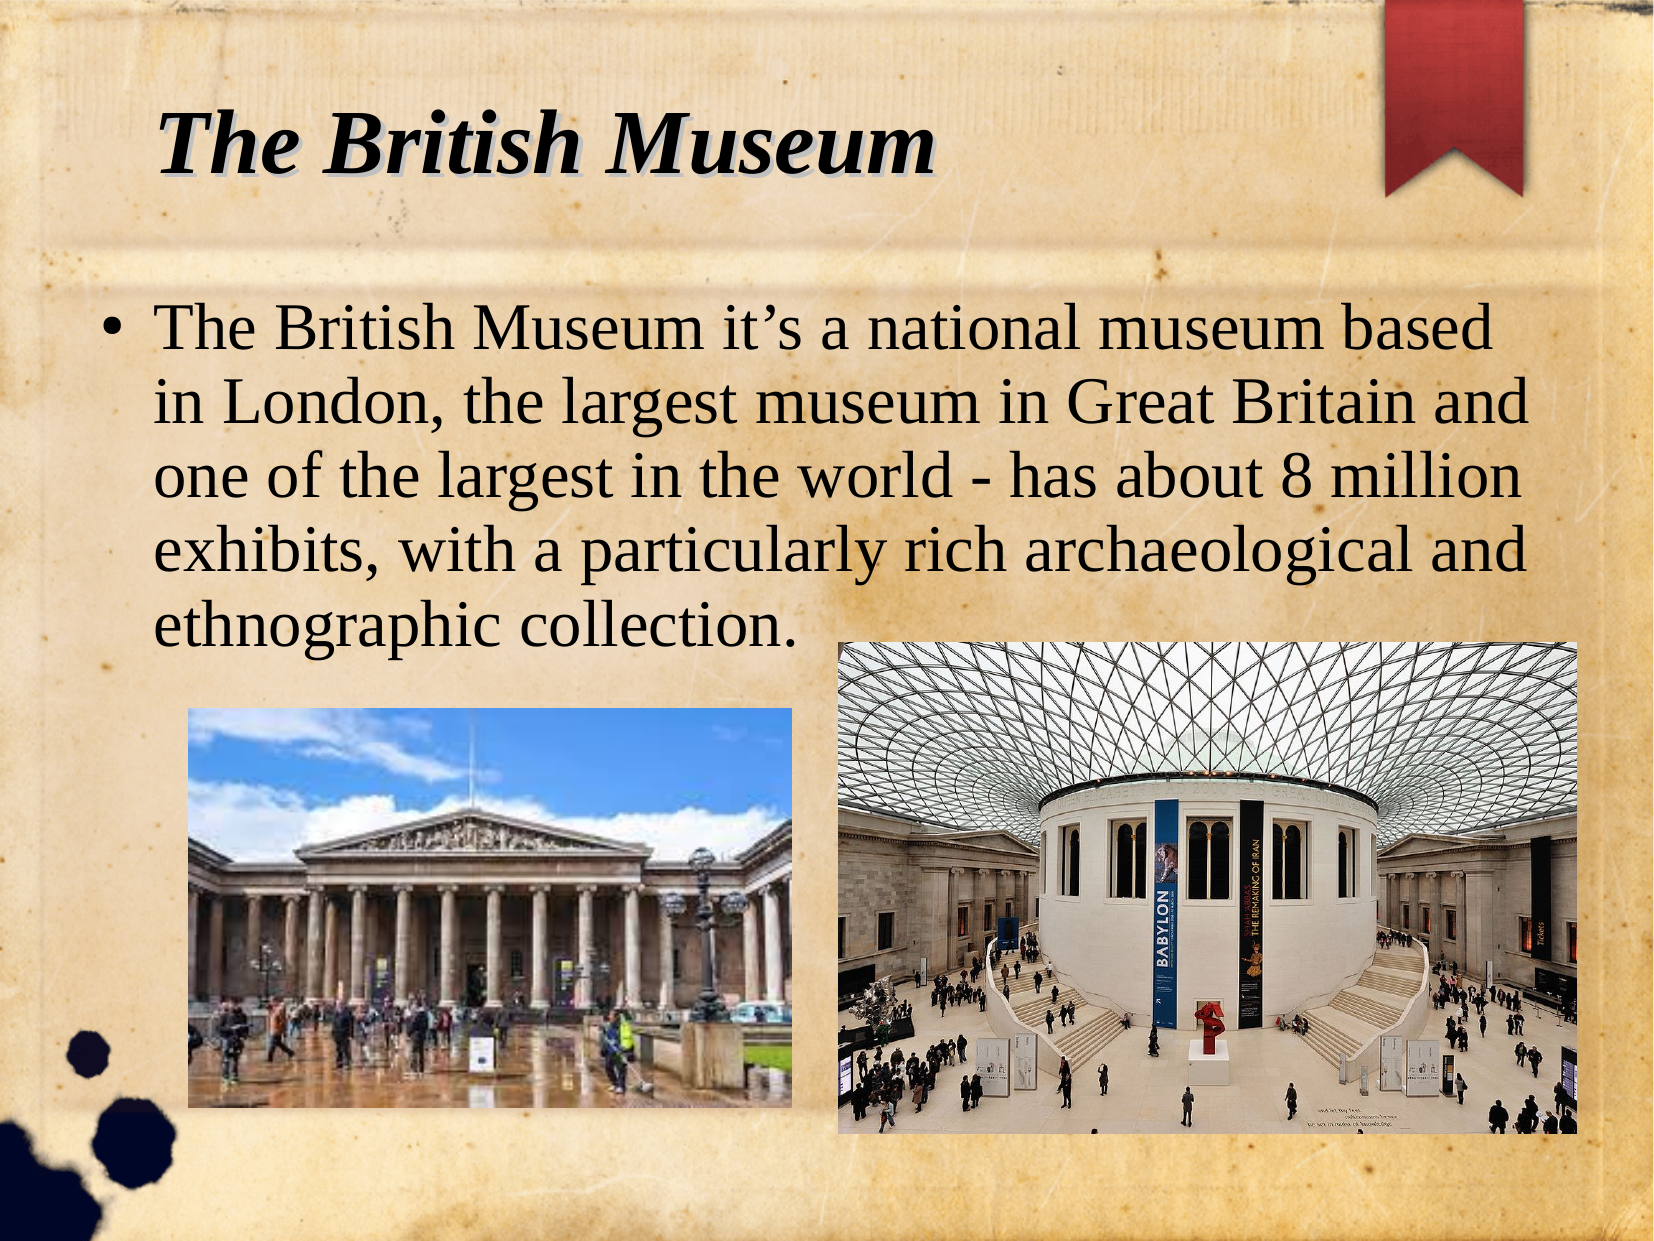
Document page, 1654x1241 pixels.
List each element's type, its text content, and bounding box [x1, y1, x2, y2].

title The British Museum [82, 49, 1347, 237]
picture [0, 0, 1654, 1241]
list The British Museum it’s a national museum based in London, the largest museum in Great Britain and one of the largest in the world - has about 8 million exhibits, with a particularly rich archaeological and ethnographic collection. [82, 290, 1538, 1010]
